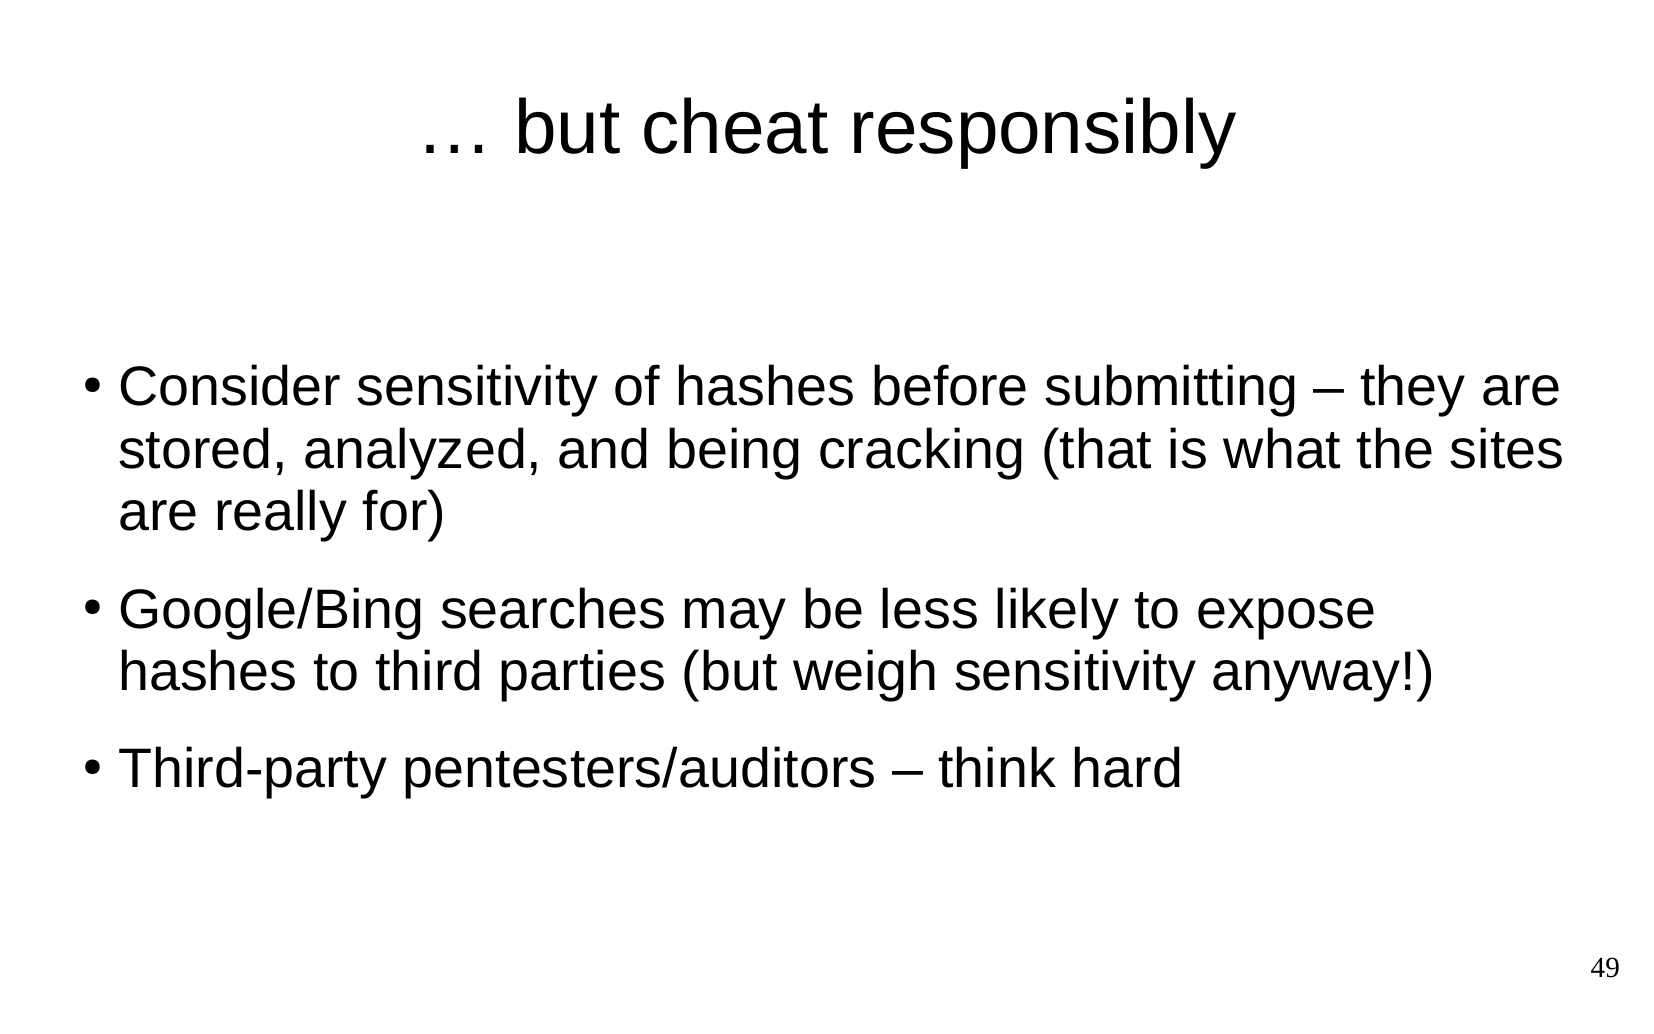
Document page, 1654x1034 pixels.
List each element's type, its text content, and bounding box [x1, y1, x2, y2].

title … but cheat responsibly [82, 41, 1571, 195]
subtitle Consider sensitivity of hashes before submitting – they are stored, analyzed, and being cracking (that is what the sites are really for) Google/Bing searches may be less likely to expose hashes to third parties (but weigh sensitivity anyway!) Third-party pentesters/auditors – think hard [82, 195, 1571, 961]
text_box <number> [1560, 951, 1621, 1023]
